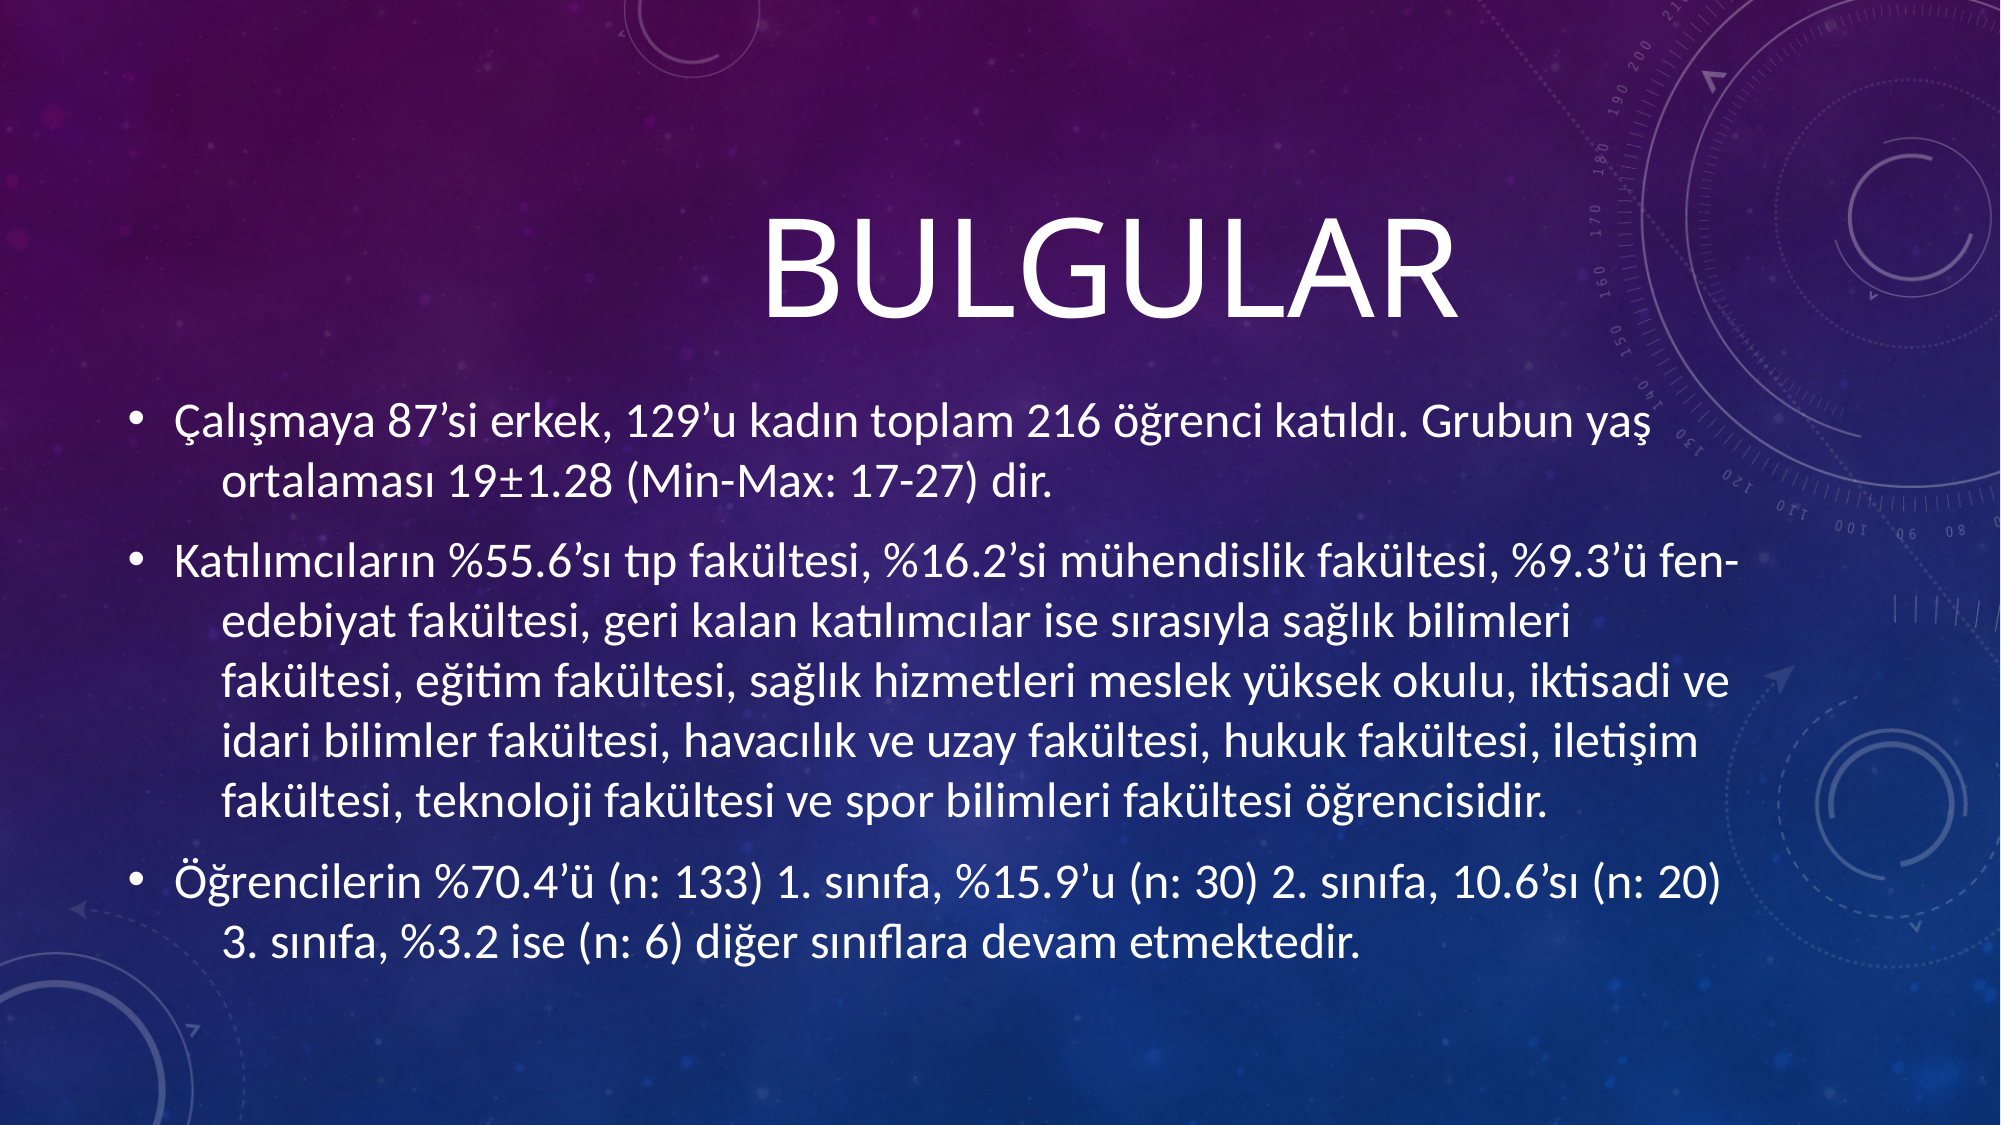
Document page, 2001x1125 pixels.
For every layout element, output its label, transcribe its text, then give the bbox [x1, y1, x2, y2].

list Çalışmaya 87’si erkek, 129’u kadın toplam 216 öğrenci katıldı. Grubun yaş ortalaması 19±1.28 (Min-Max: 17-27) dir. Katılımcıların %55.6’sı tıp fakültesi, %16.2’si mühendislik fakültesi, %9.3’ü fen-edebiyat fakültesi, geri kalan katılımcılar ise sırasıyla sağlık bilimleri fakültesi, eğitim fakültesi, sağlık hizmetleri meslek yüksek okulu, iktisadi ve idari bilimler fakültesi, havacılık ve uzay fakültesi, hukuk fakültesi, iletişim fakültesi, teknoloji fakültesi ve spor bilimleri fakültesi öğrencisidir. Öğrencilerin %70.4’ü (n: 133) 1. sınıfa, %15.9’u (n: 30) 2. sınıfa, 10.6’sı (n: 20) 3. sınıfa, %3.2 ise (n: 6) diğer sınıflara devam etmektedir. [112, 351, 1775, 1005]
title BULGULAR [169, 143, 1832, 383]
